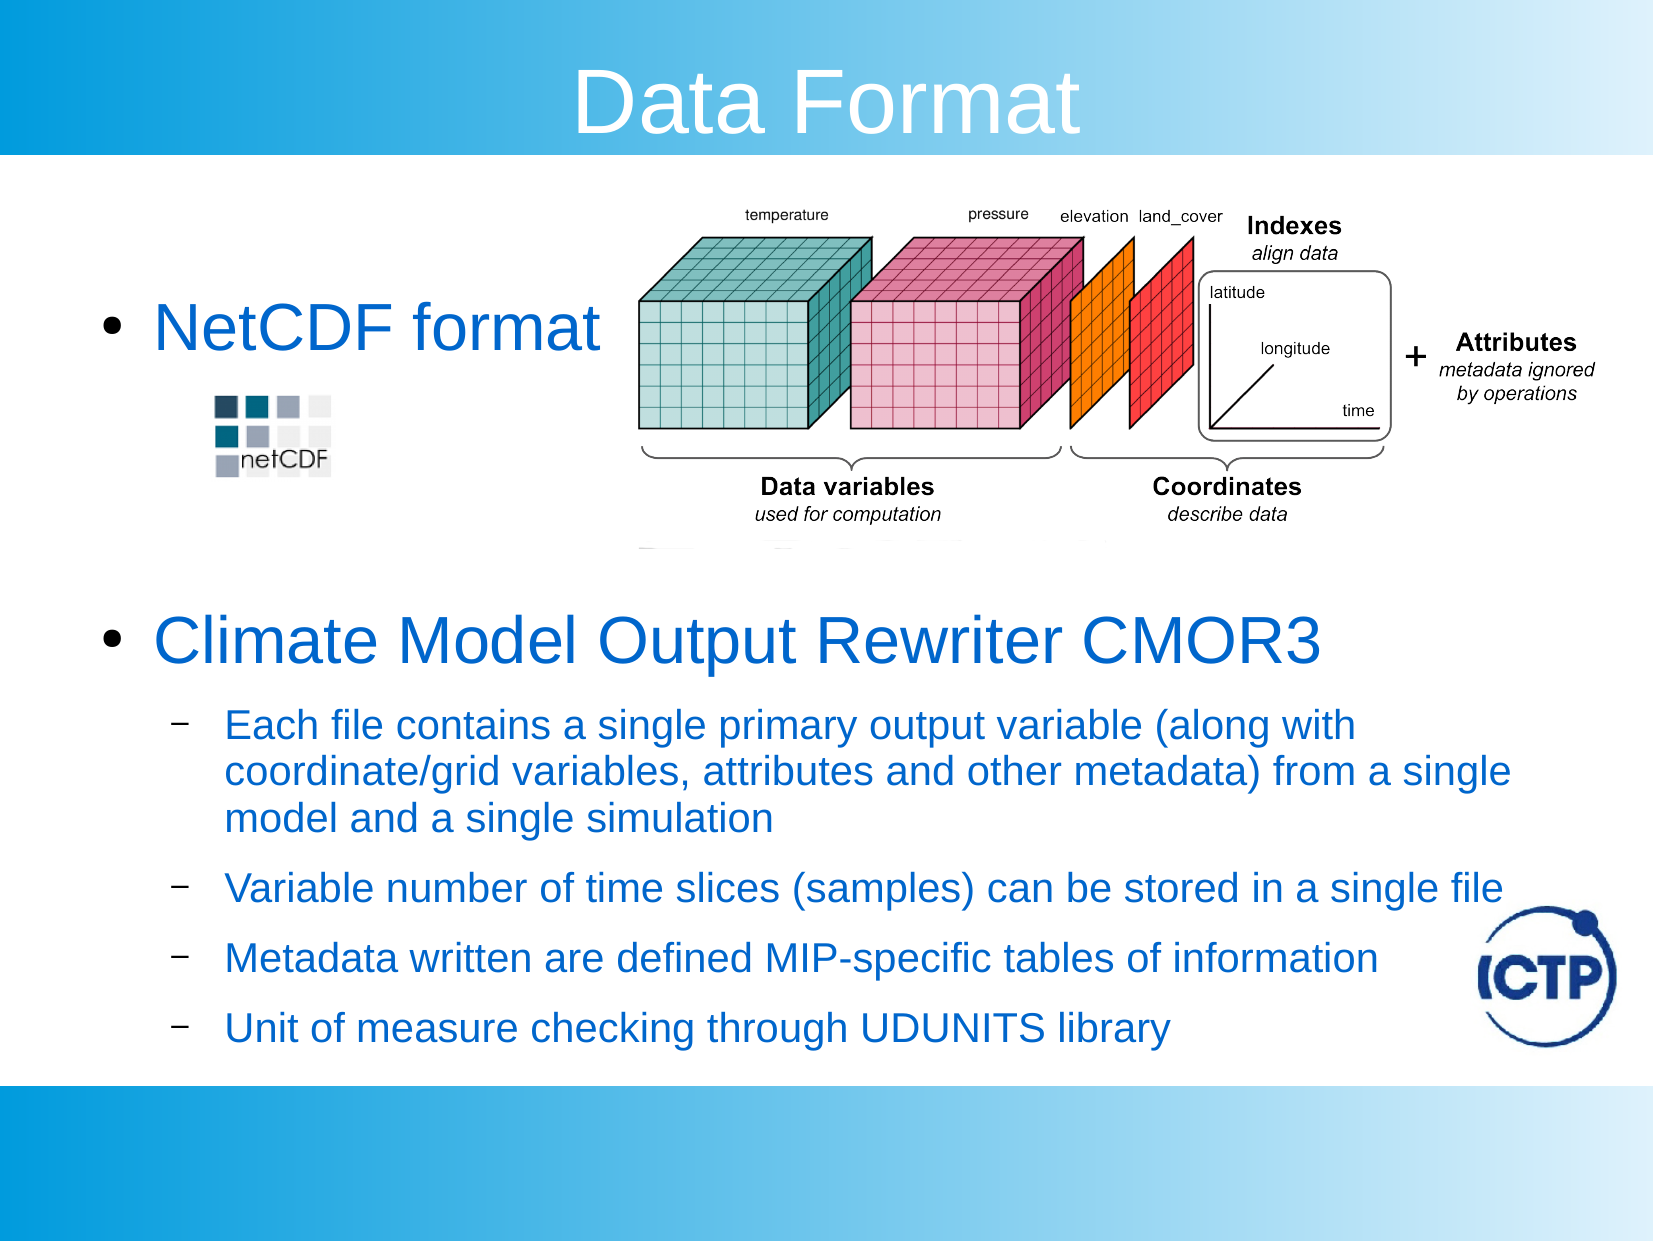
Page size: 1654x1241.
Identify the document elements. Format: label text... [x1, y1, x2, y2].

picture [617, 199, 1607, 549]
title Data Format [82, 49, 1571, 155]
text_box [82, 290, 1571, 1010]
picture [210, 392, 336, 482]
picture [1470, 899, 1626, 1065]
